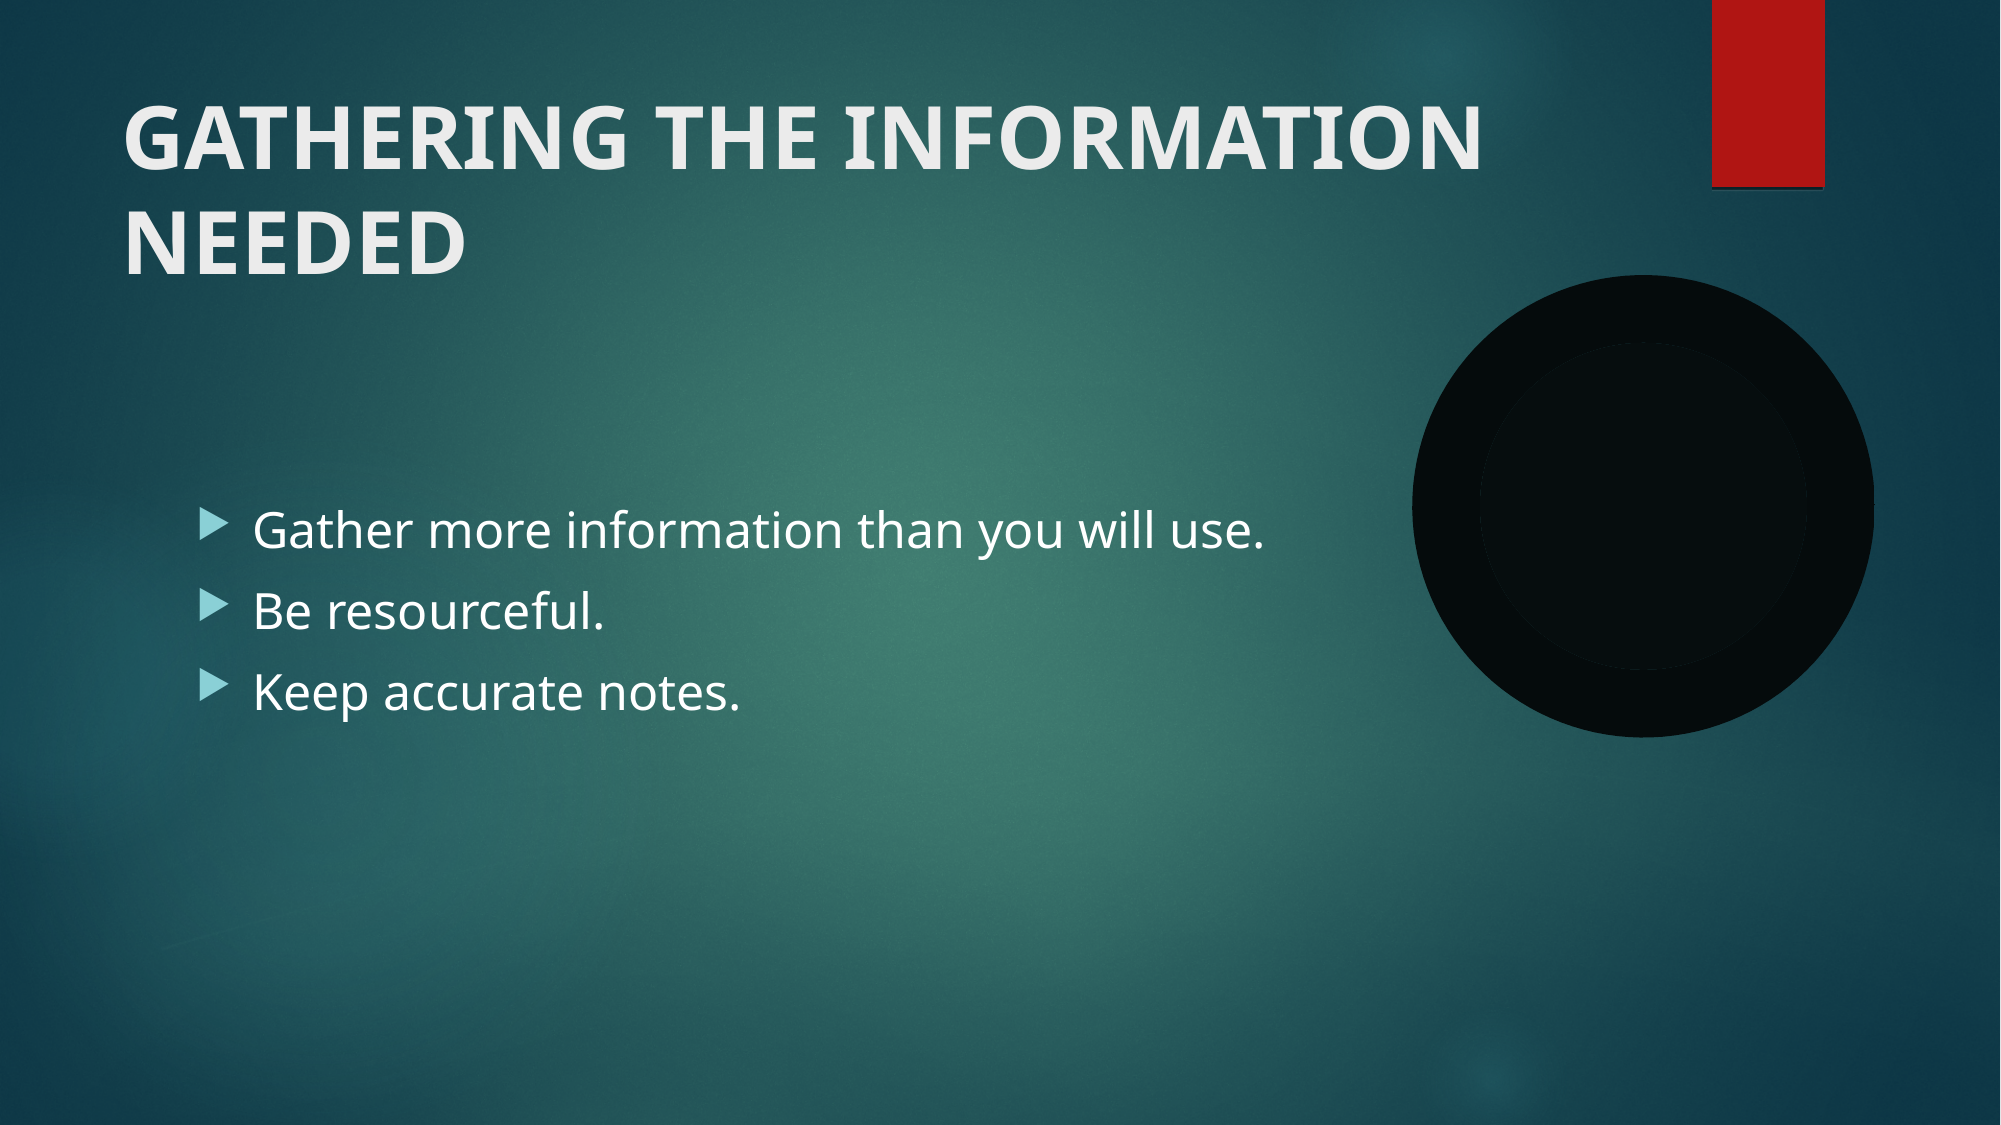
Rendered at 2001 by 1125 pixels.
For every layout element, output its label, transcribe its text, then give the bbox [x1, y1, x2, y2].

list Gather more information than you will use. Be resourceful. Keep accurate notes. [181, 491, 1649, 1026]
title GATHERING THE INFORMATION NEEDED [106, 74, 1649, 305]
